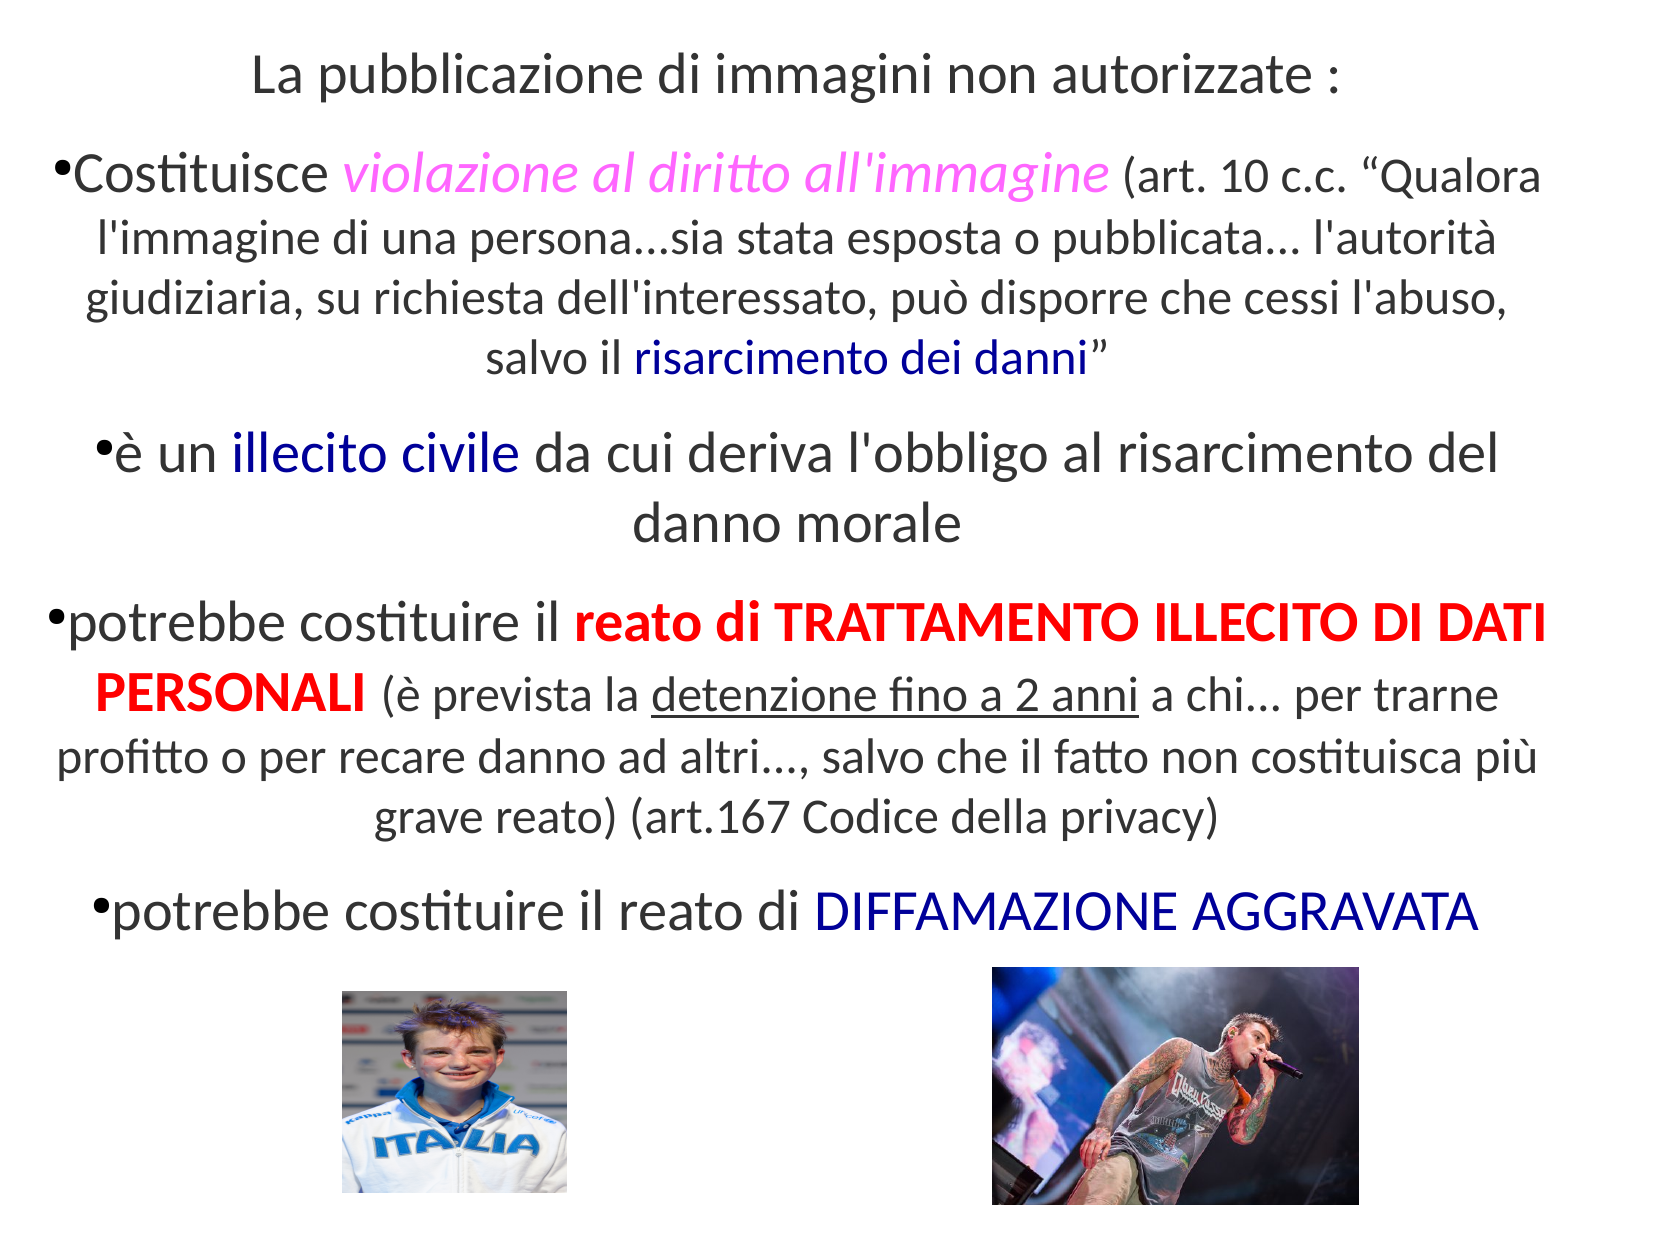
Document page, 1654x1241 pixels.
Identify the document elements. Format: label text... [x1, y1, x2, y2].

list La pubblicazione di immagini non autorizzate : Costituisce violazione al diritto all'immagine (art. 10 c.c. “Qualora l'immagine di una persona...sia stata esposta o pubblicata... l'autorità giudiziaria, su richiesta dell'interessato, può disporre che cessi l'abuso, salvo il risarcimento dei danni” è un illecito civile da cui deriva l'obbligo al risarcimento del danno morale potrebbe costituire il reato di TRATTAMENTO ILLECITO DI DATI PERSONALI (è prevista la detenzione fino a 2 anni a chi... per trarne profitto o per recare danno ad altri..., salvo che il fatto non costituisca più grave reato) (art.167 Codice della privacy) potrebbe costituire il reato di DIFFAMAZIONE AGGRAVATA [35, 35, 1560, 958]
picture [342, 991, 567, 1193]
picture [992, 967, 1359, 1205]
